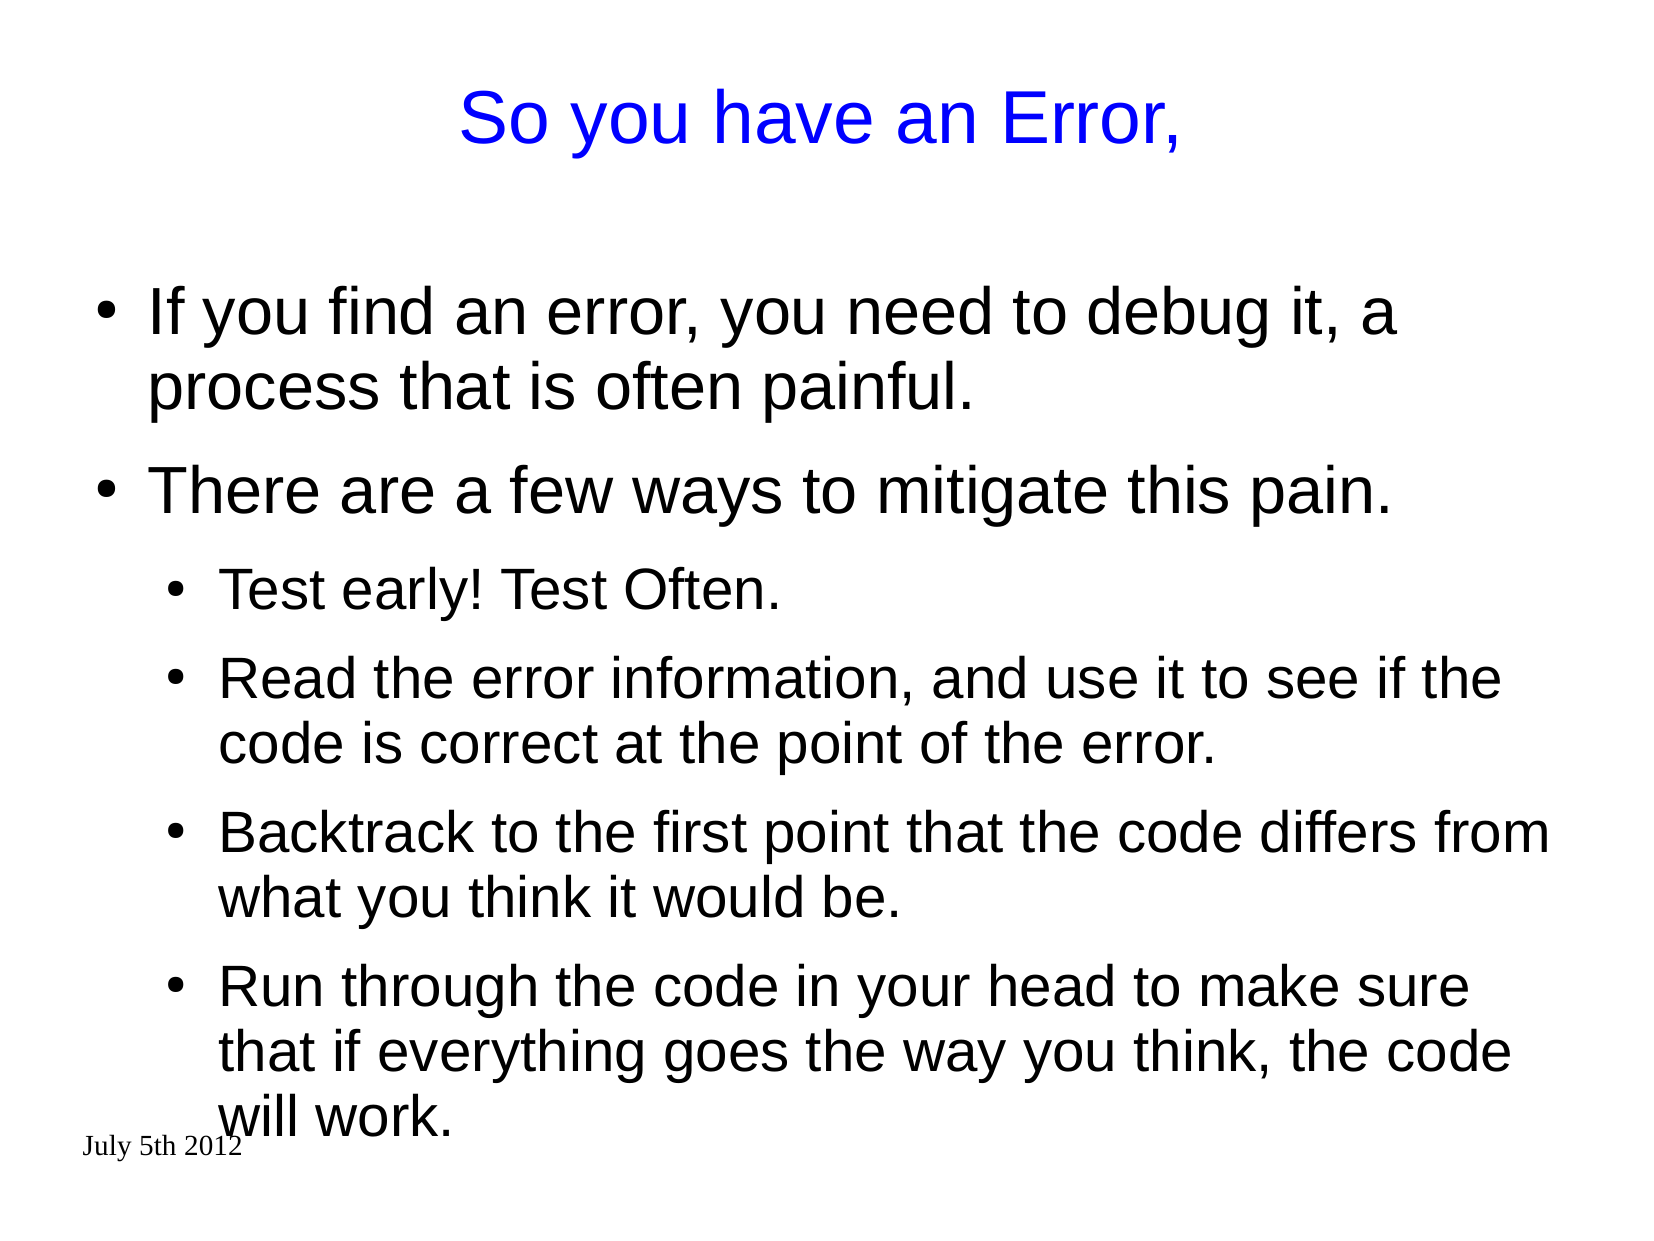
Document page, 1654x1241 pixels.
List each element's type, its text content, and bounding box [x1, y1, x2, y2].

title So you have an Error, [76, 58, 1565, 178]
list If you find an error, you need to debug it, a process that is often painful. There are a few ways to mitigate this pain. Test early! Test Often. Read the error information, and use it to see if the code is correct at the point of the error. Backtrack to the first point that the code differs from what you think it would be. Run through the code in your head to make sure that if everything goes the way you think, the code will work. [76, 274, 1566, 1148]
